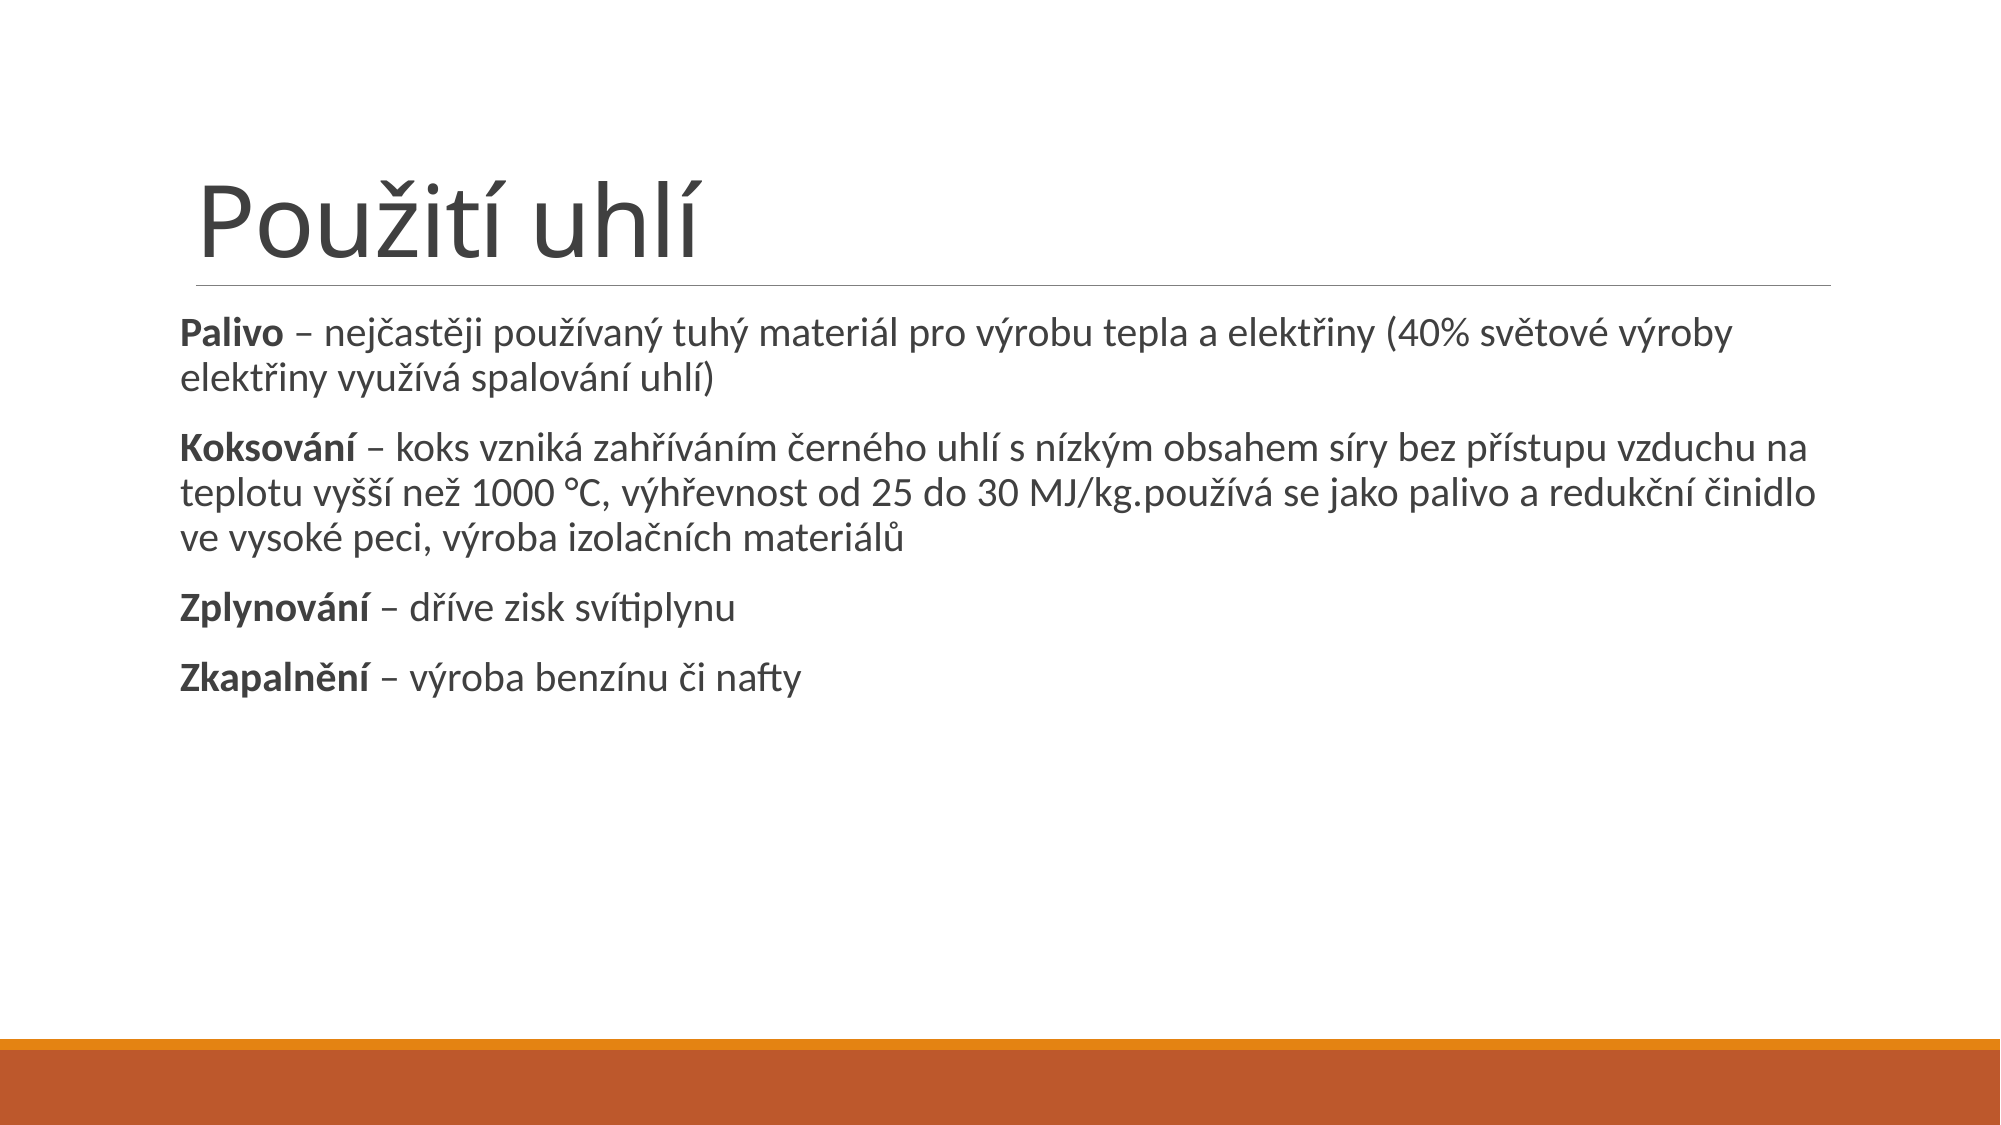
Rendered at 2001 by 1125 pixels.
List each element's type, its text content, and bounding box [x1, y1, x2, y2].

list Palivo – nejčastěji používaný tuhý materiál pro výrobu tepla a elektřiny (40% světové výroby elektřiny využívá spalování uhlí) Koksování – koks vzniká zahříváním černého uhlí s nízkým obsahem síry bez přístupu vzduchu na teplotu vyšší než 1000 °C, výhřevnost od 25 do 30 MJ/kg.používá se jako palivo a redukční činidlo ve vysoké peci, výroba izolačních materiálů Zplynování – dříve zisk svítiplynu Zkapalnění – výroba benzínu či nafty [180, 302, 1831, 963]
title Použití uhlí [180, 47, 1831, 286]
